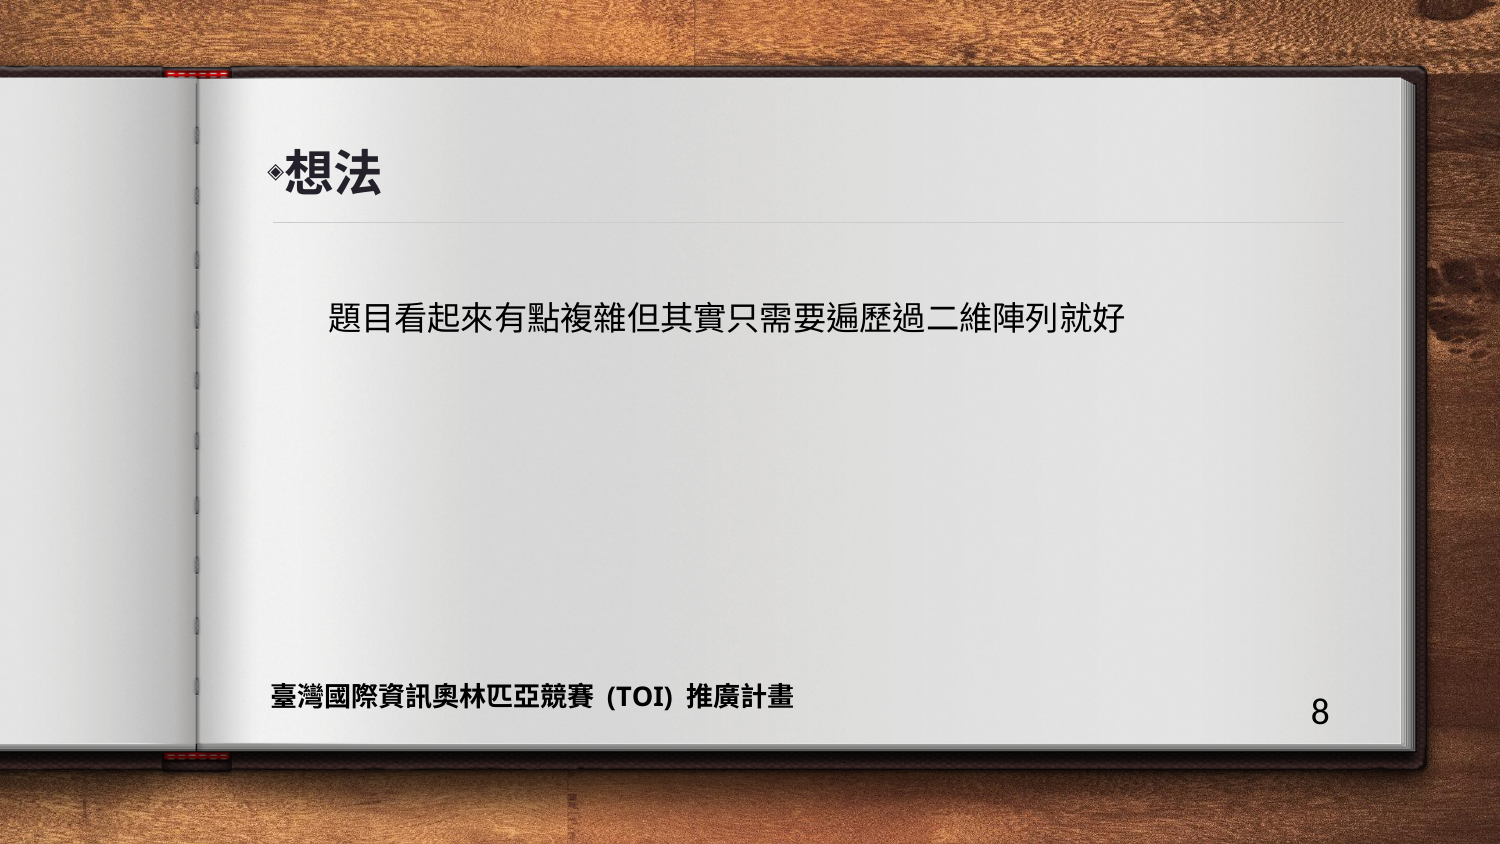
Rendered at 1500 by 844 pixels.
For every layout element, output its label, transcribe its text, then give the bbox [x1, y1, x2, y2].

text_box 題目看起來有點複雜但其實只需要遍歷過二維陣列就好 [313, 289, 1254, 346]
text_box 8 [1295, 672, 1386, 737]
list 想法 [252, 126, 1194, 216]
